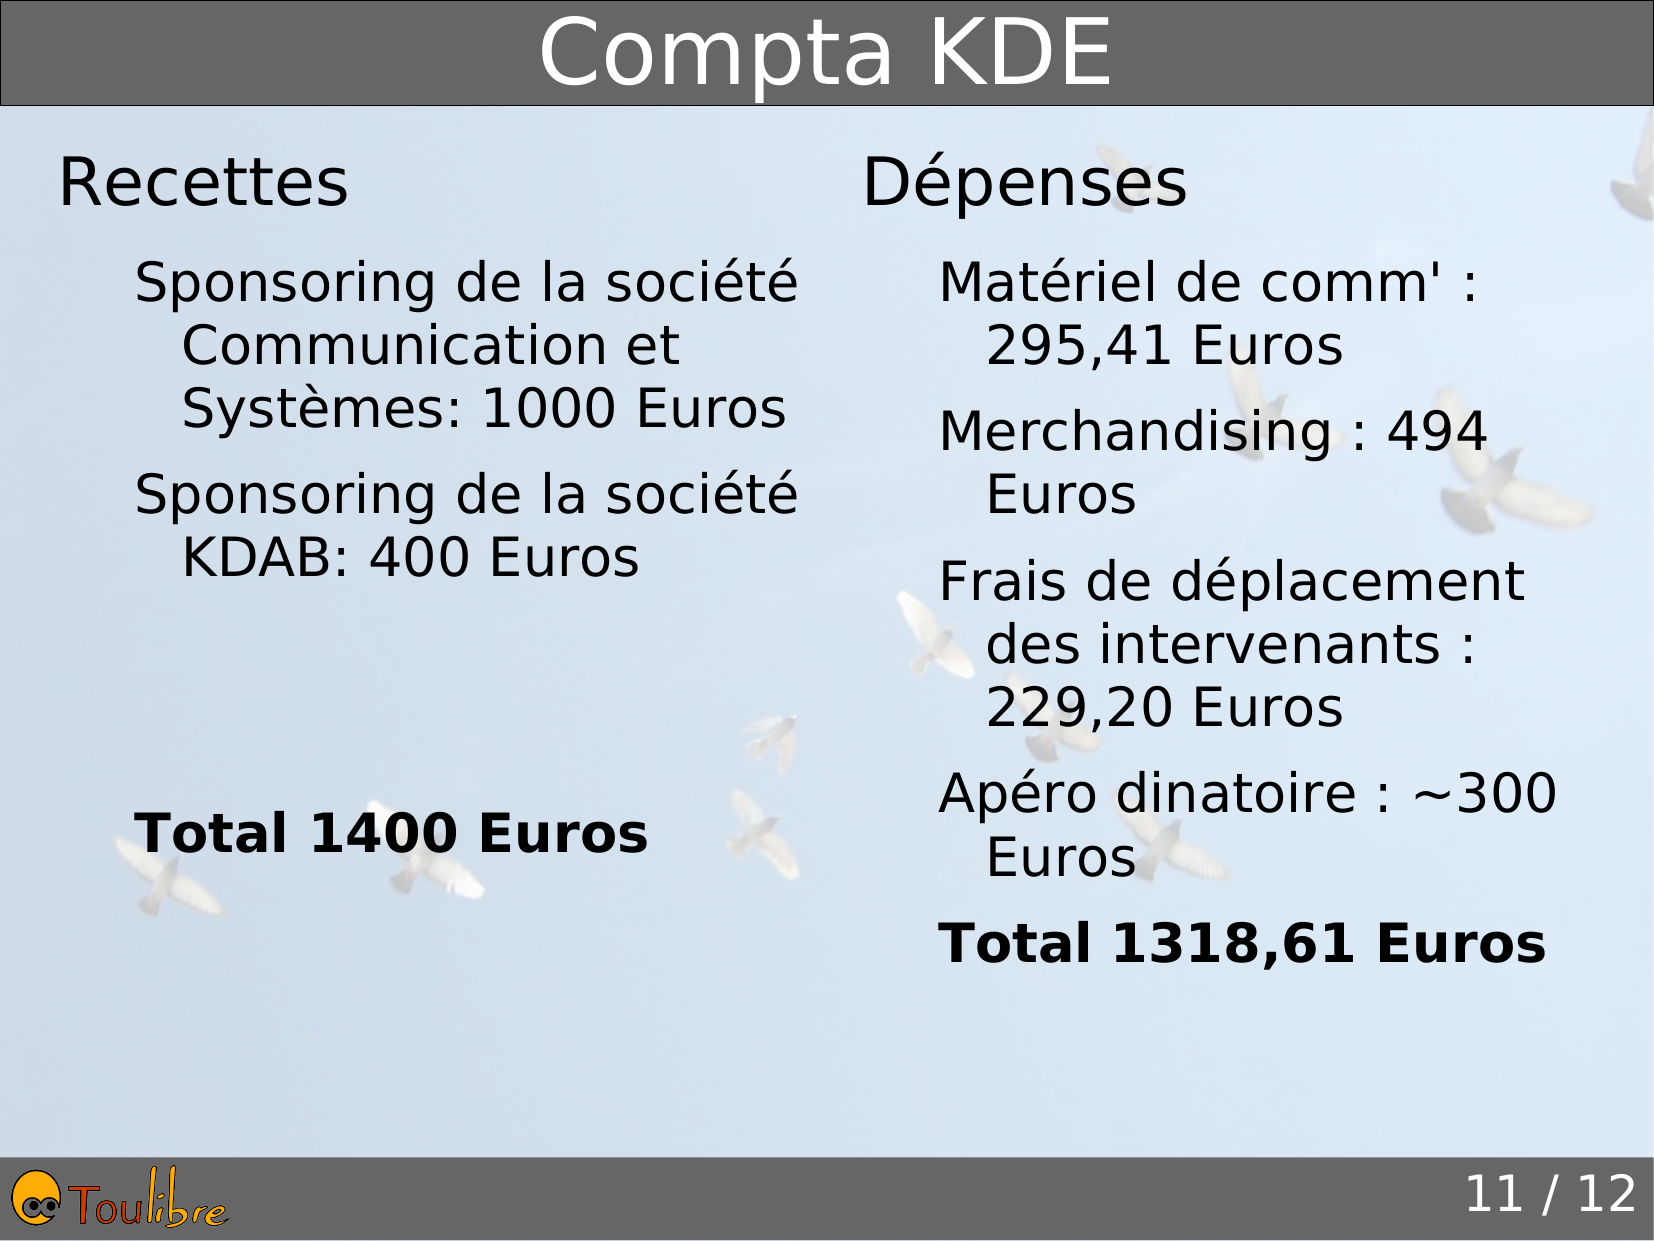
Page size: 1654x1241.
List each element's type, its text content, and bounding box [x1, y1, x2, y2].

title Compta KDE [0, 0, 1654, 107]
list Dépenses Matériel de comm' : 295,41 Euros Merchandising : 494 Euros Frais de déplacement des intervenants : 229,20 Euros Apéro dinatoire : ~300 Euros Total 1318,61 Euros [843, 143, 1610, 1094]
list Recettes Sponsoring de la société Communication et Systèmes: 1000 Euros Sponsoring de la société KDAB: 400 Euros Total 1400 Euros [39, 143, 806, 1109]
picture [11, 1165, 229, 1228]
